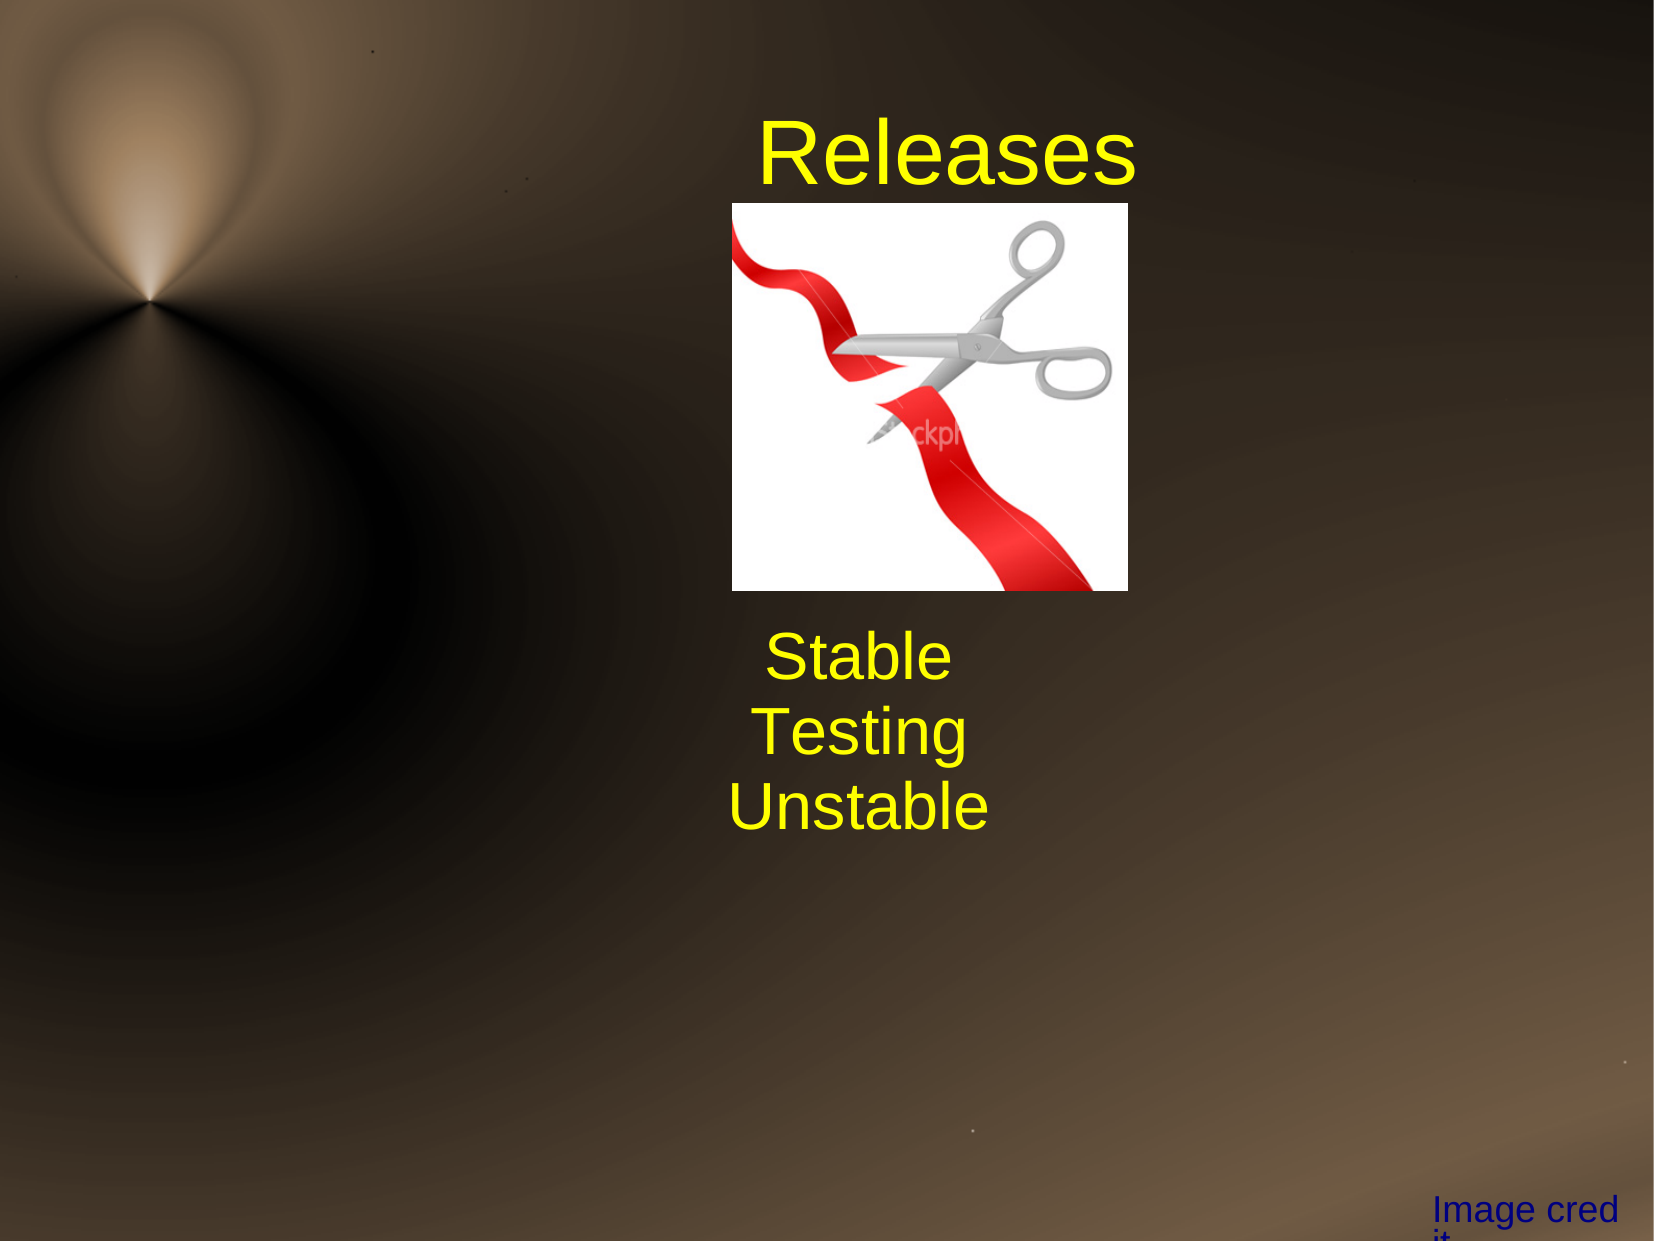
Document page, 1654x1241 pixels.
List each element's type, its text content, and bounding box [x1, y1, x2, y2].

text_box Image credit [1417, 1181, 1636, 1241]
picture [0, 0, 1654, 1241]
subtitle Stable Testing Unstable [147, 361, 1571, 1102]
title Releases [324, 56, 1571, 250]
